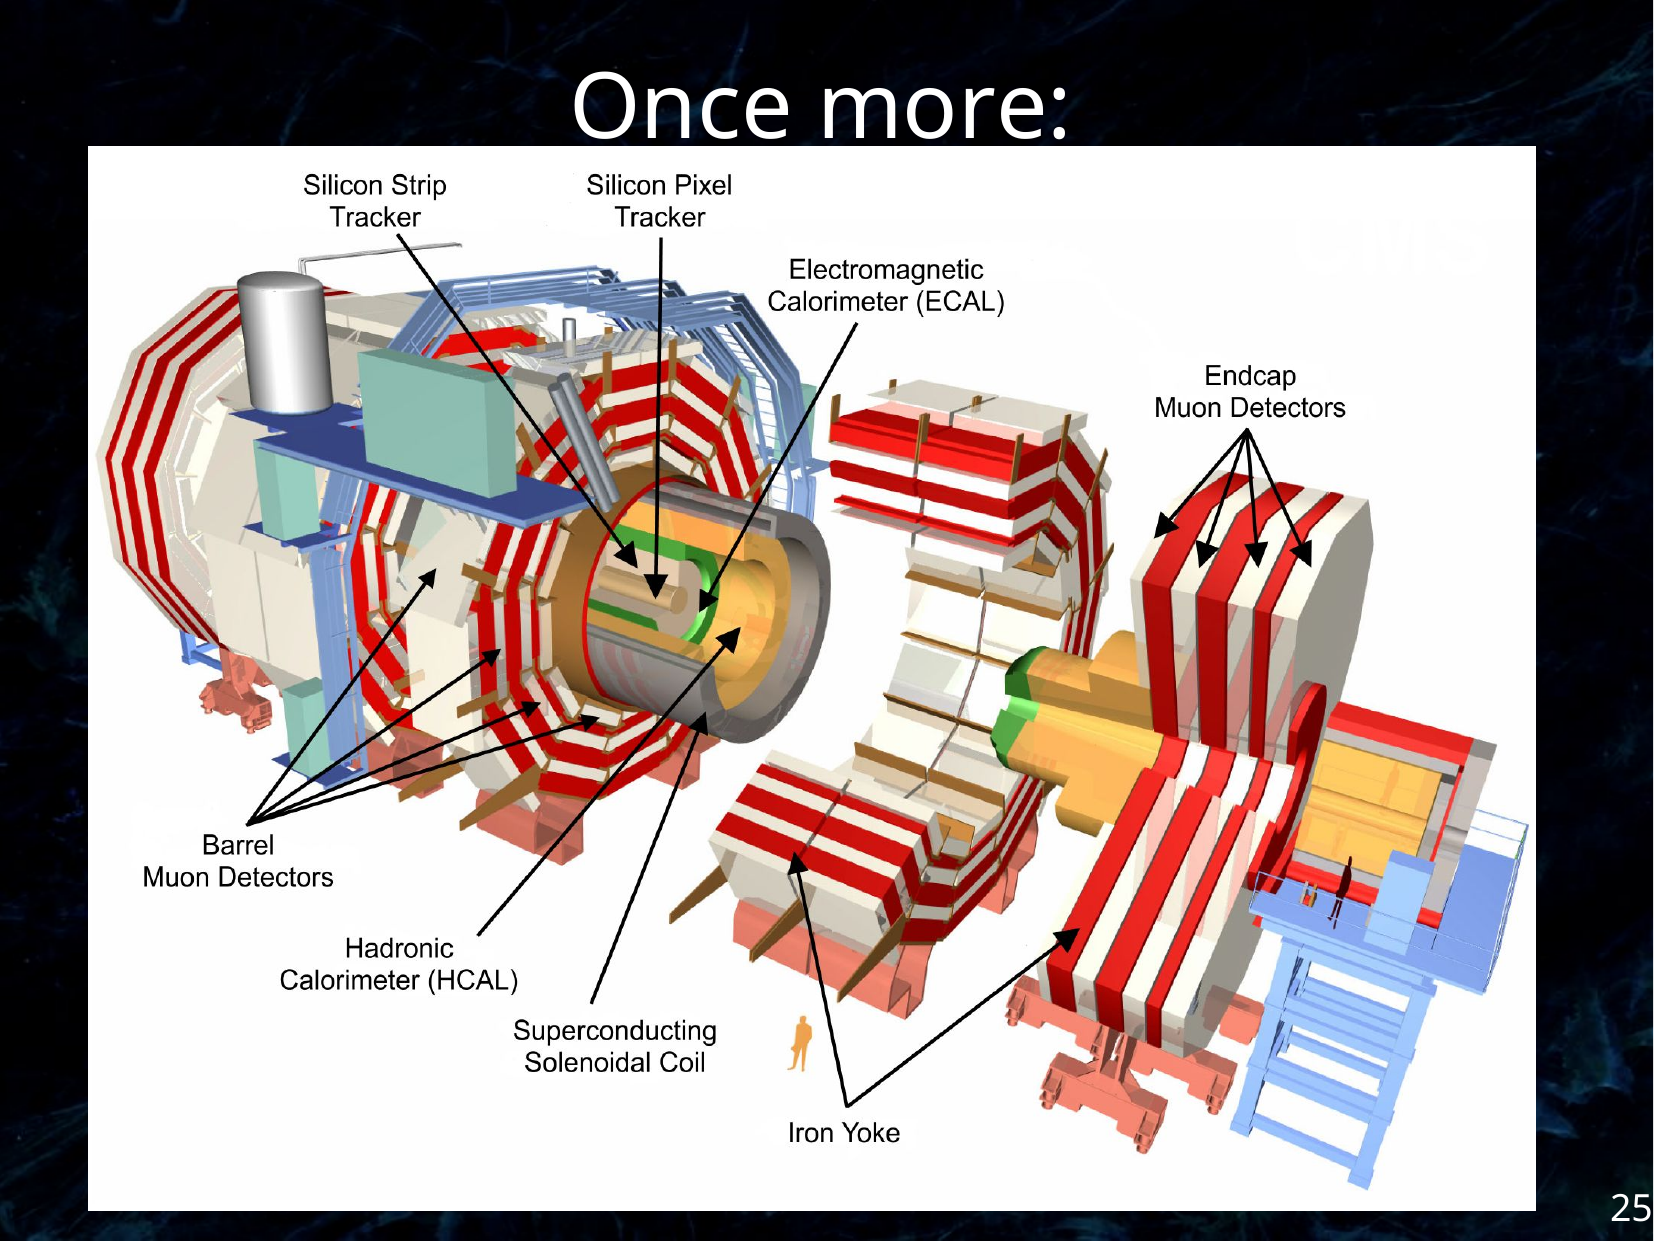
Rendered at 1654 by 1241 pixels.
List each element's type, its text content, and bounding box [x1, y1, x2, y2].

title Once more: [77, 29, 1565, 178]
picture [0, 0, 1654, 1241]
